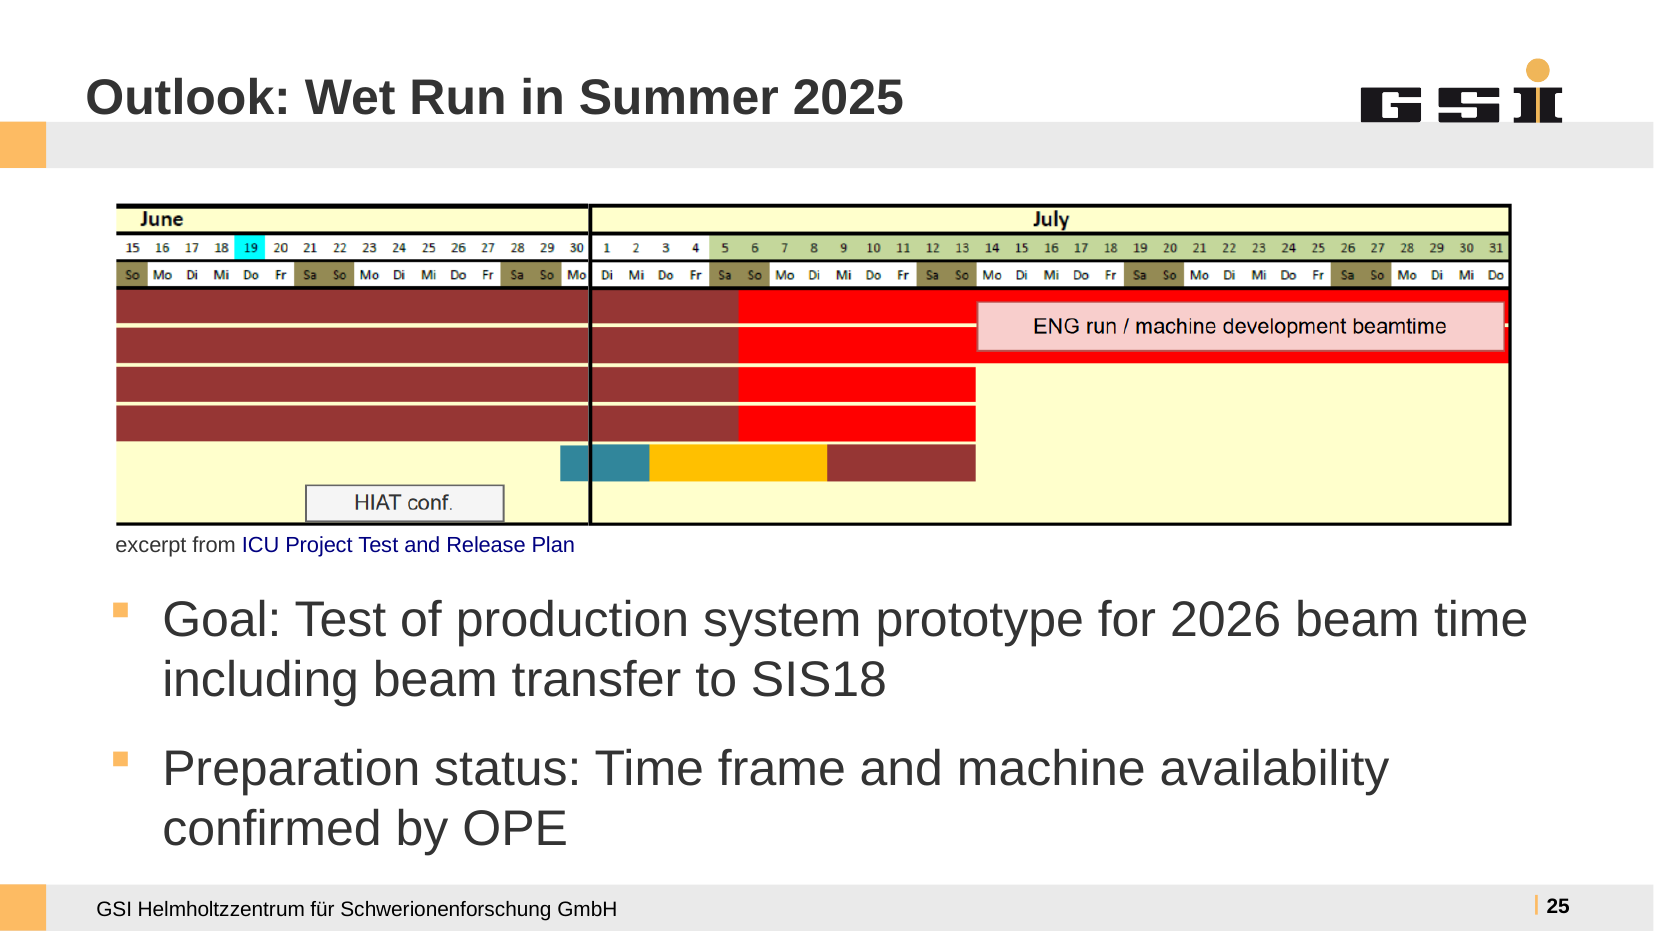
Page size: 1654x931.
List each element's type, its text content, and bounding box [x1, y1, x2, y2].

list excerpt from ICU Project Test and Release Plan Goal: Test of production system prototype for 2026 beam time including beam transfer to SIS18 Preparation status: Time frame and machine availability confirmed by OPE [76, 196, 1562, 862]
picture [1359, 56, 1564, 125]
picture [116, 203, 1512, 526]
title Outlook: Wet Run in Summer 2025 [70, 55, 1081, 132]
